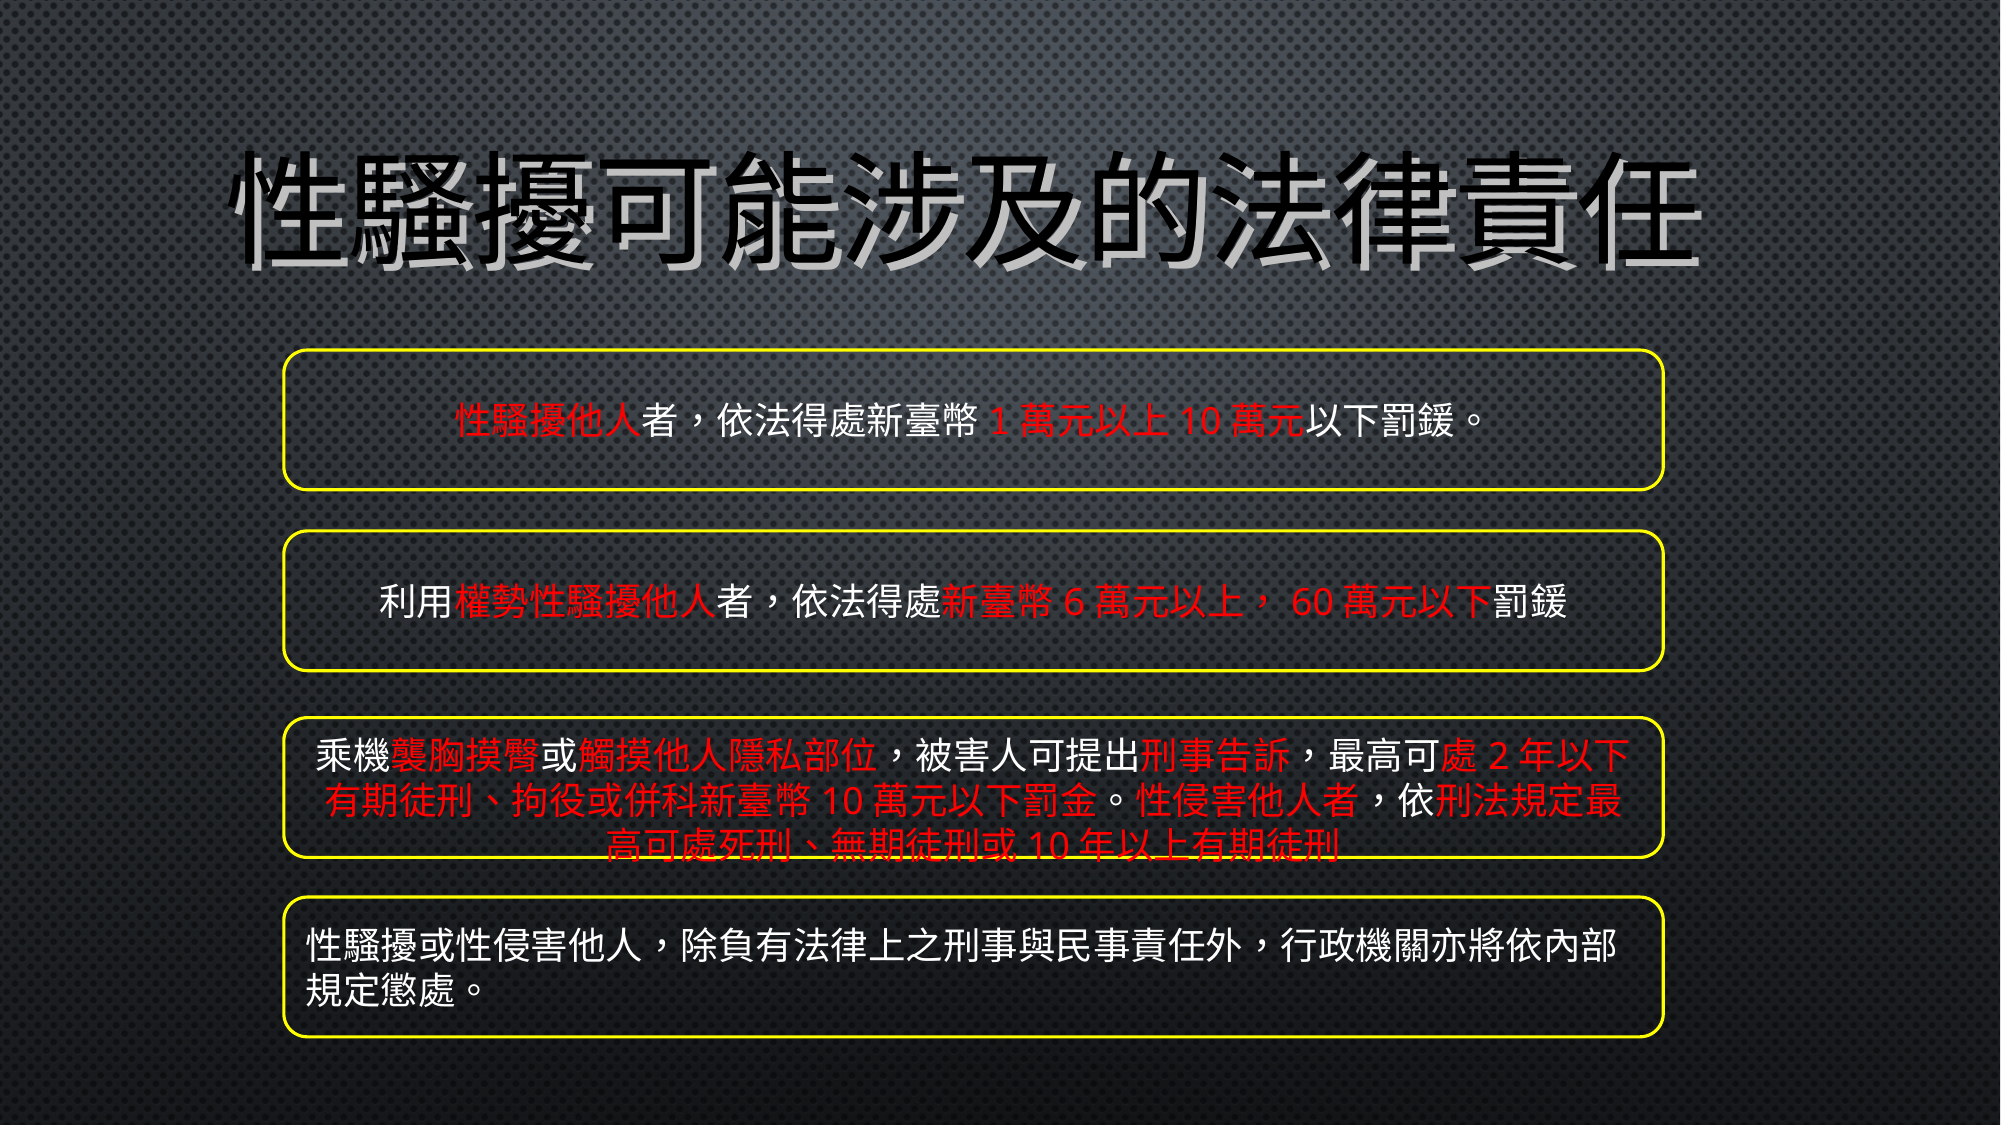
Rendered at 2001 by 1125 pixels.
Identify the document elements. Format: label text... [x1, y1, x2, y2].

text_box 性騷擾他人者，依法得處新臺幣1萬元以上10萬元以下罰鍰。 [283, 350, 1664, 490]
text_box 利用權勢性騷擾他人者，依法得處新臺幣6萬元以上，60萬元以下罰鍰 [283, 530, 1664, 671]
text_box 性騷擾或性侵害他人，除負有法律上之刑事與民事責任外，行政機關亦將依內部規定懲處。 [283, 897, 1664, 1037]
title 性騷擾可能涉及的法律責任 [209, 33, 1835, 377]
text_box 乘機襲胸摸臀或觸摸他人隱私部位，被害人可提出刑事告訴，最高可處2年以下有期徒刑、拘役或併科新臺幣10萬元以下罰金。性侵害他人者，依刑法規定最高可處死刑、無期徒刑或10年以上有期徒刑 [283, 717, 1664, 858]
